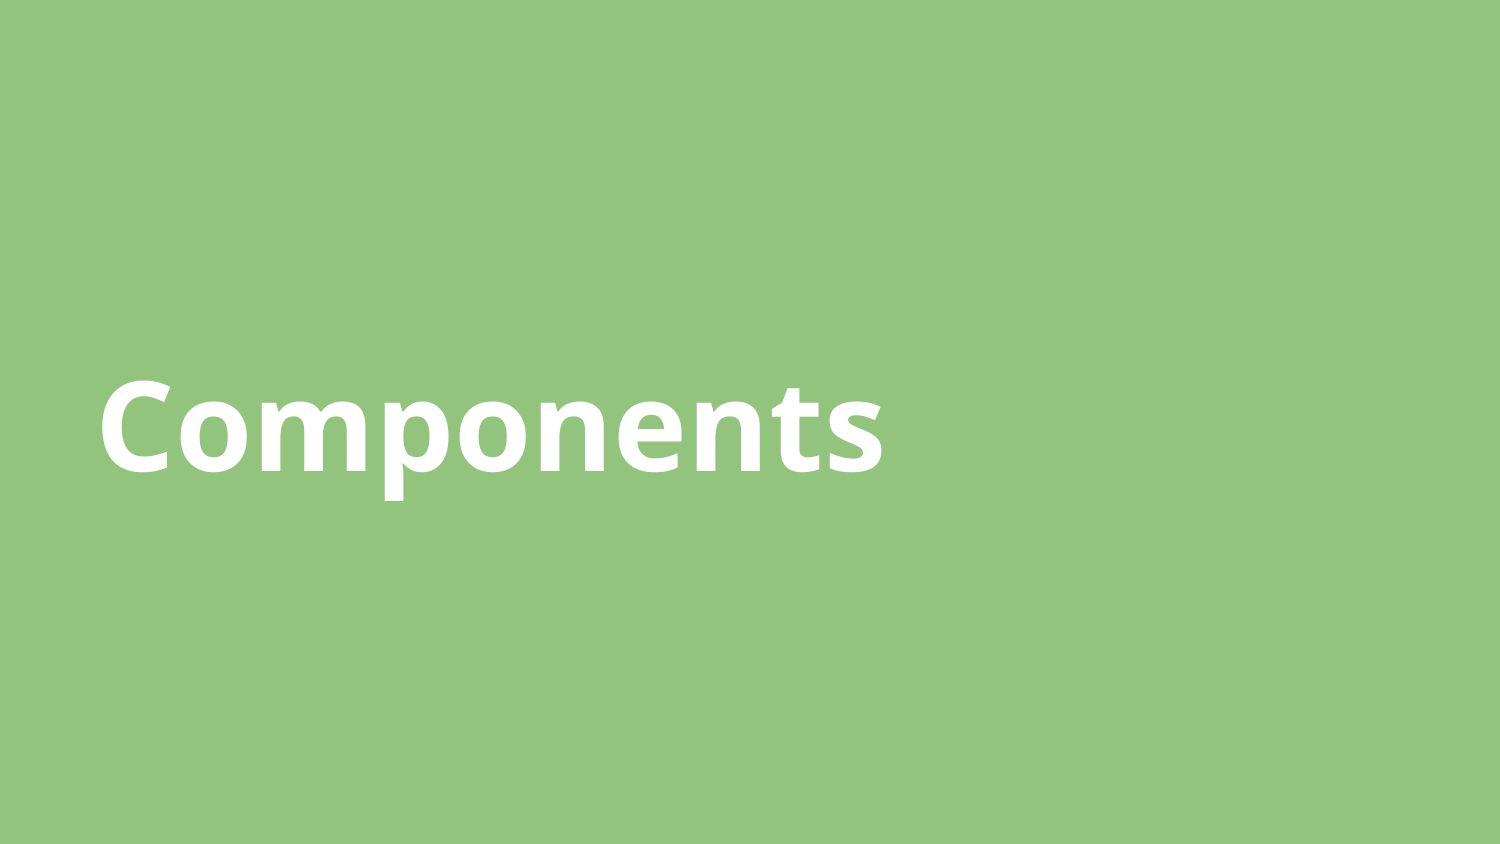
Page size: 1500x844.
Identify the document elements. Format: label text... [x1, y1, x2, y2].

title Components [80, 86, 1003, 758]
